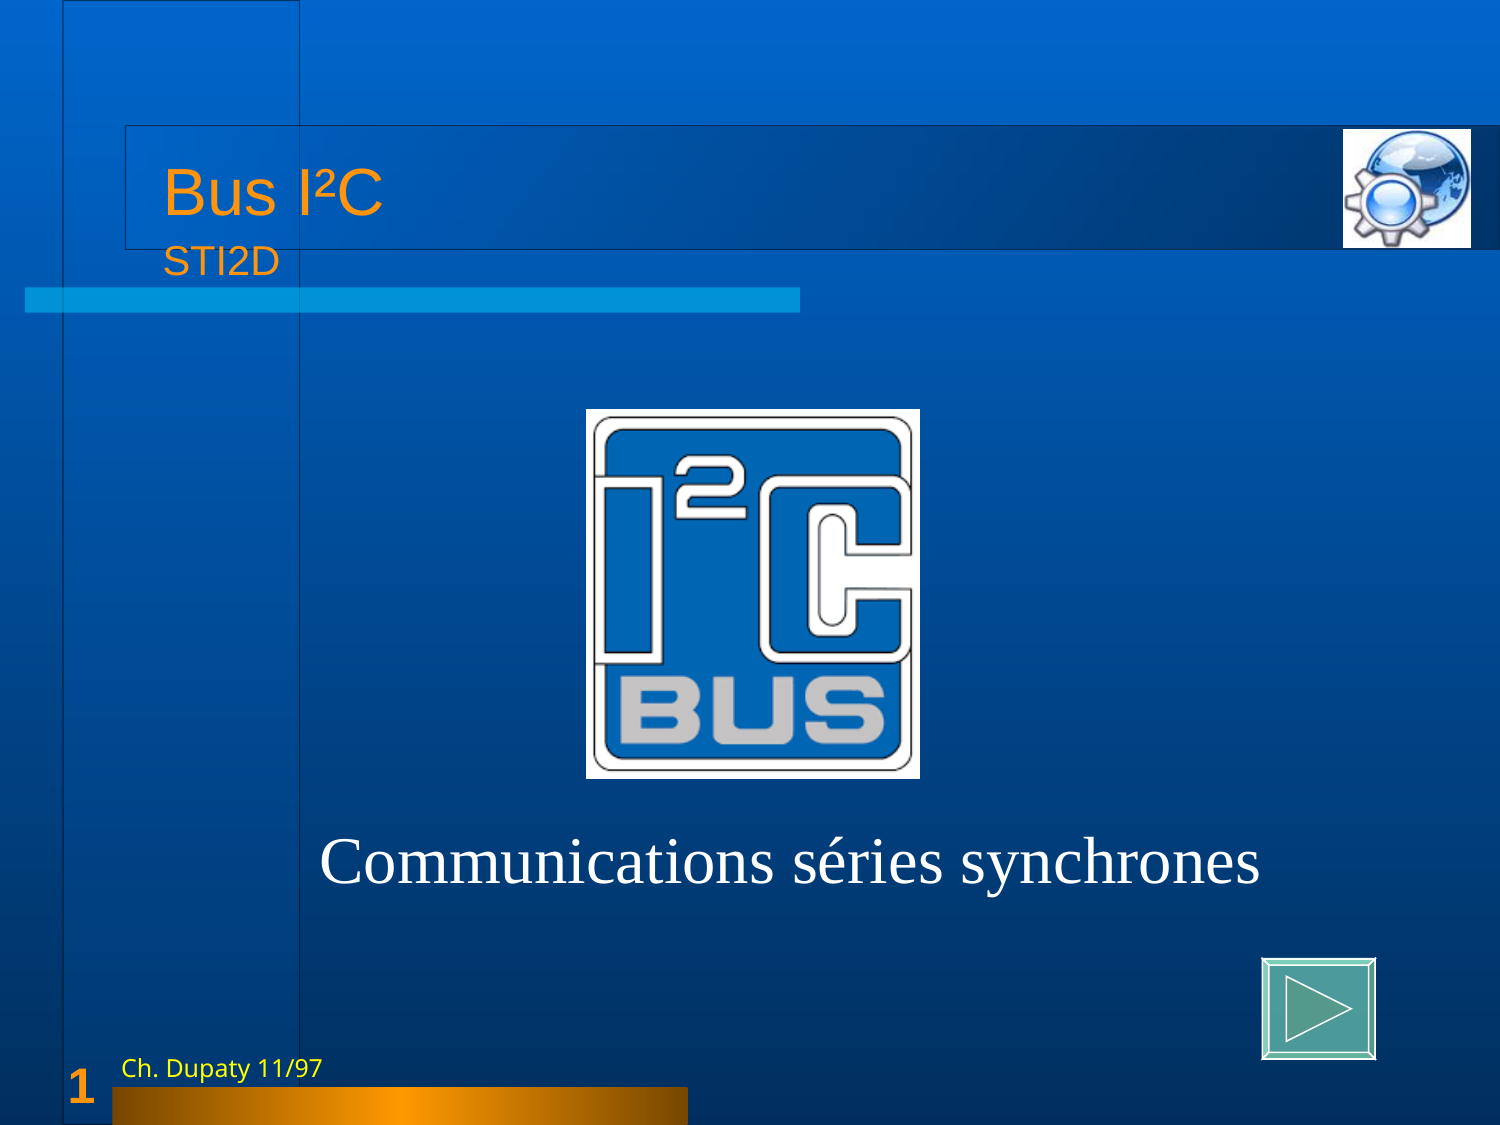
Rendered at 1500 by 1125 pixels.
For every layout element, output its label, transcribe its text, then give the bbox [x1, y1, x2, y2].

picture [586, 409, 920, 779]
text_box Communications séries synchrones [239, 809, 1290, 947]
text_box [1264, 958, 1376, 1059]
text_box Ch. Dupaty 11/97 [106, 1044, 690, 1090]
picture [1343, 129, 1471, 248]
